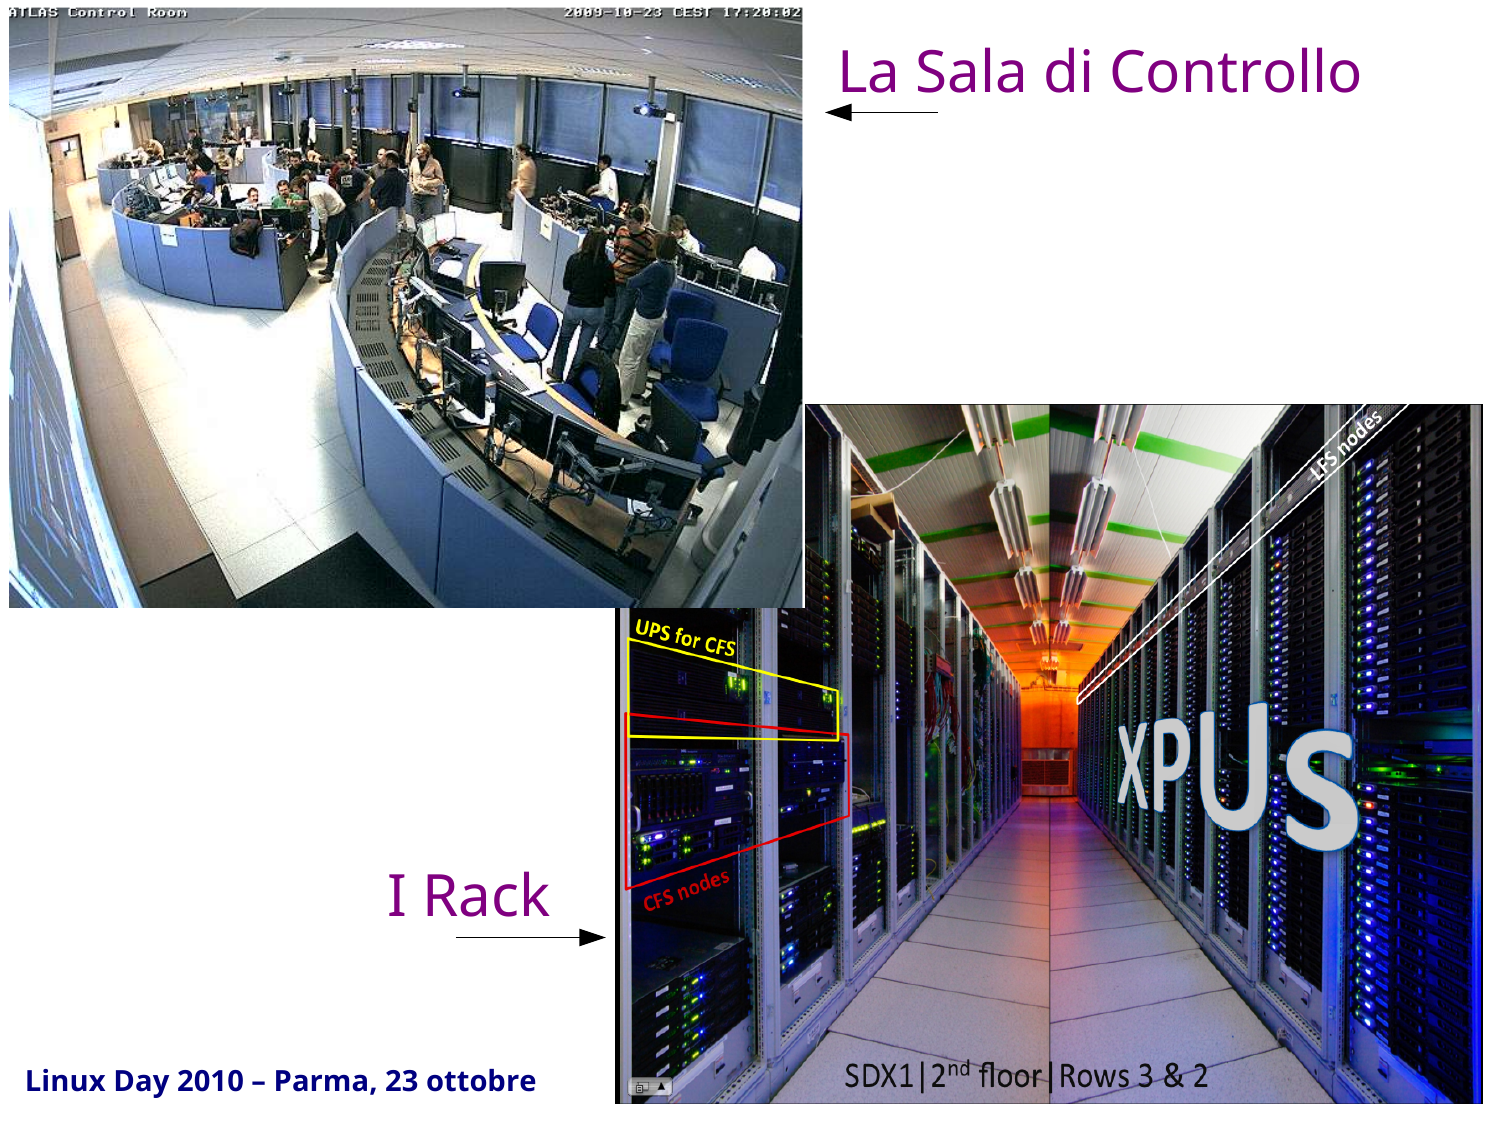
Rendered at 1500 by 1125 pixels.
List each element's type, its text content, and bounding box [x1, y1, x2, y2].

text_box La Sala di Controllo [805, 9, 1428, 119]
picture [9, 4, 1483, 1104]
text_box I Rack [197, 838, 741, 938]
